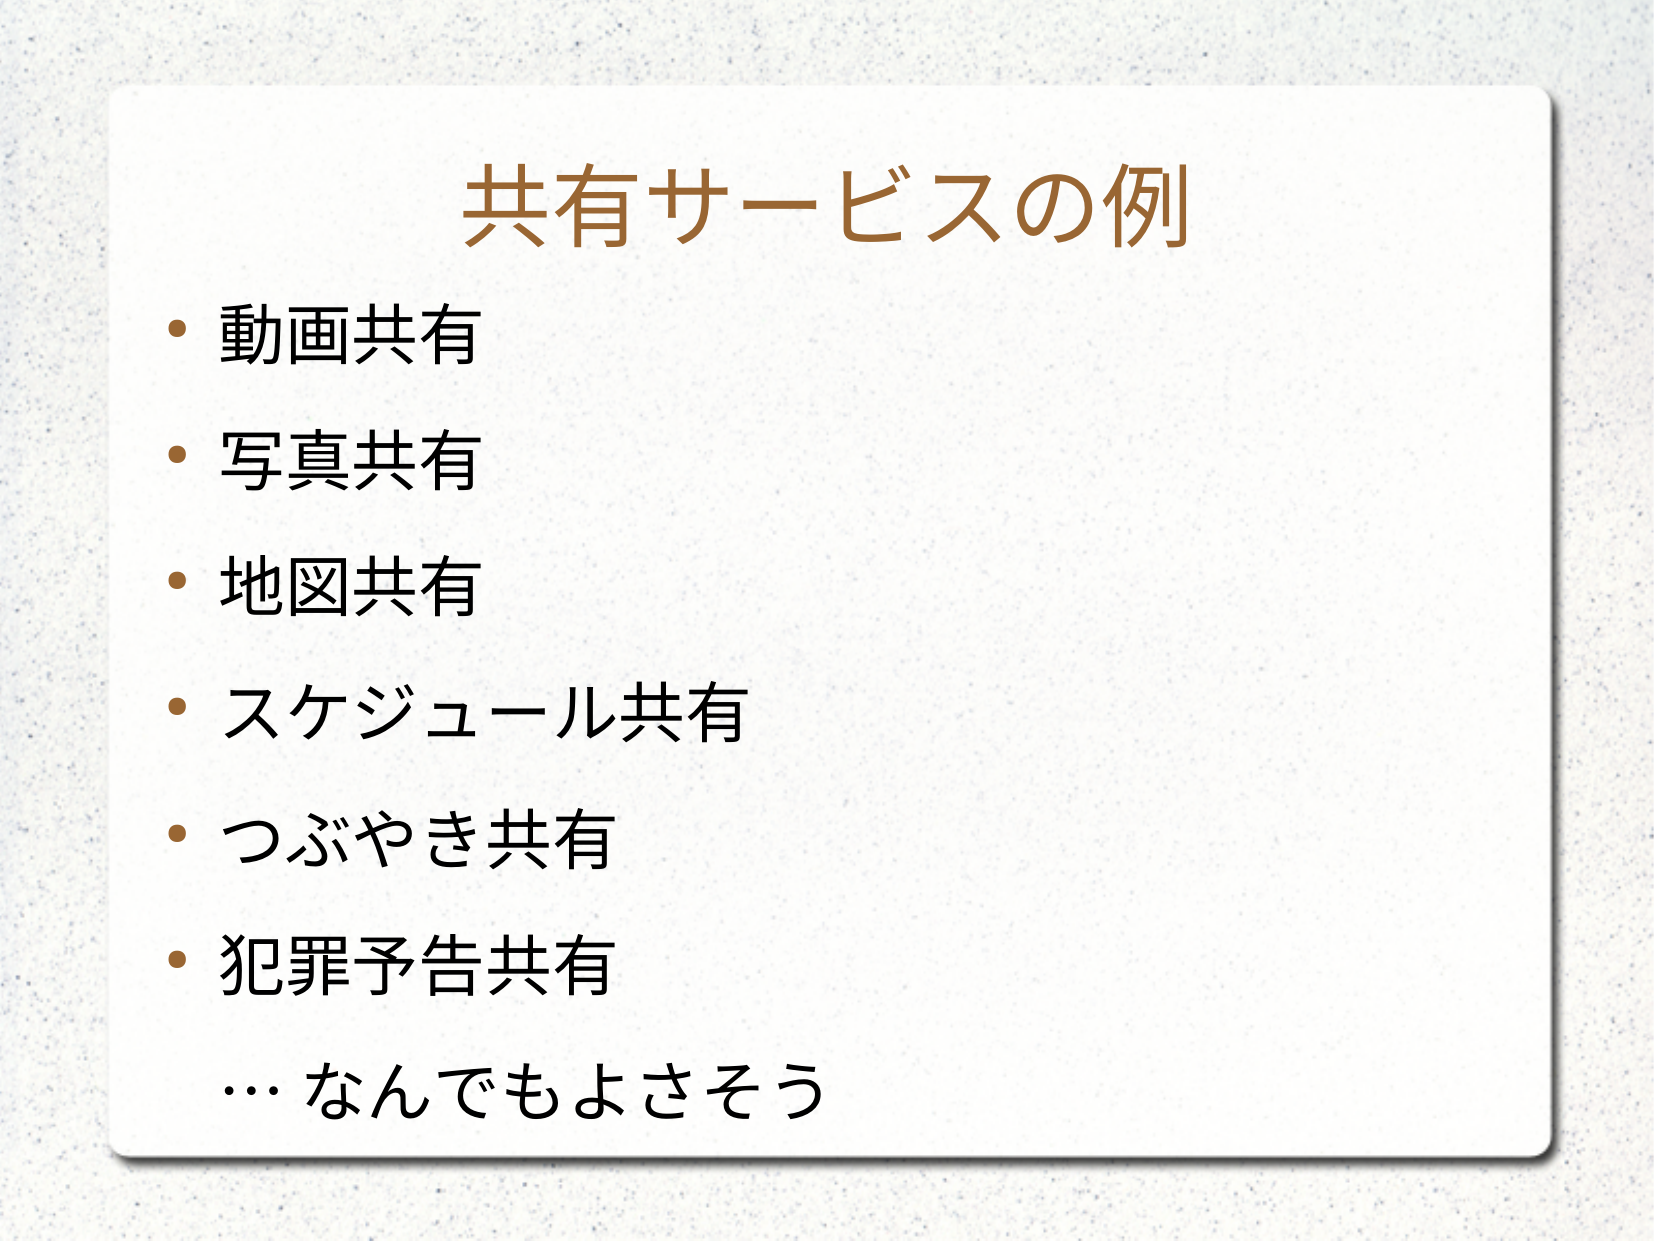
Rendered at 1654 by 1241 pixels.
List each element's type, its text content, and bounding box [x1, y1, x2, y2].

title 共有サービスの例 [118, 96, 1536, 304]
picture [0, 0, 1654, 1241]
list 動画共有 写真共有 地図共有 スケジュール共有 つぶやき共有 犯罪予告共有 … なんでもよさそう [147, 281, 1506, 1086]
